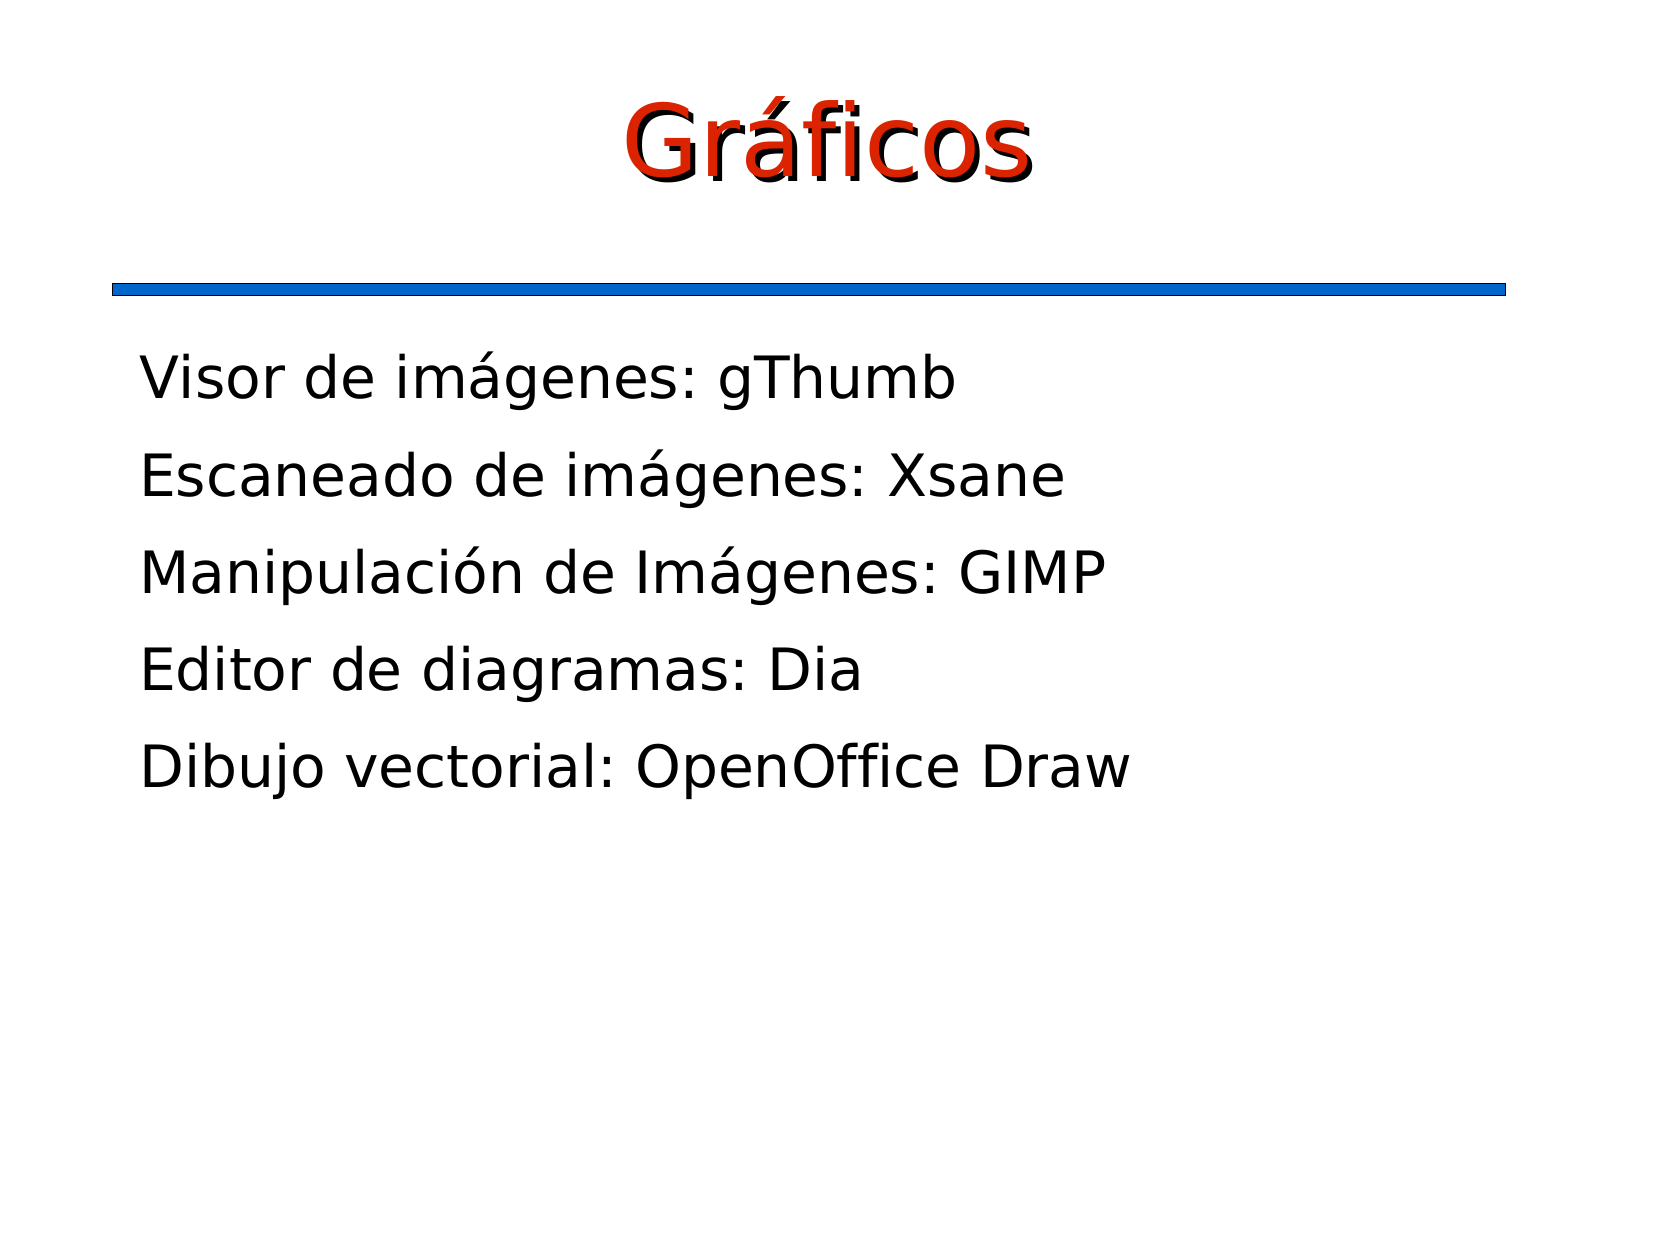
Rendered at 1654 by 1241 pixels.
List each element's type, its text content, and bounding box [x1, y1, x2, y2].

list Visor de imágenes: gThumb Escaneado de imágenes: Xsane Manipulación de Imágenes: GIMP Editor de diagramas: Dia Dibujo vectorial: OpenOffice Draw [121, 344, 1534, 1127]
title Gráficos [121, 37, 1534, 246]
